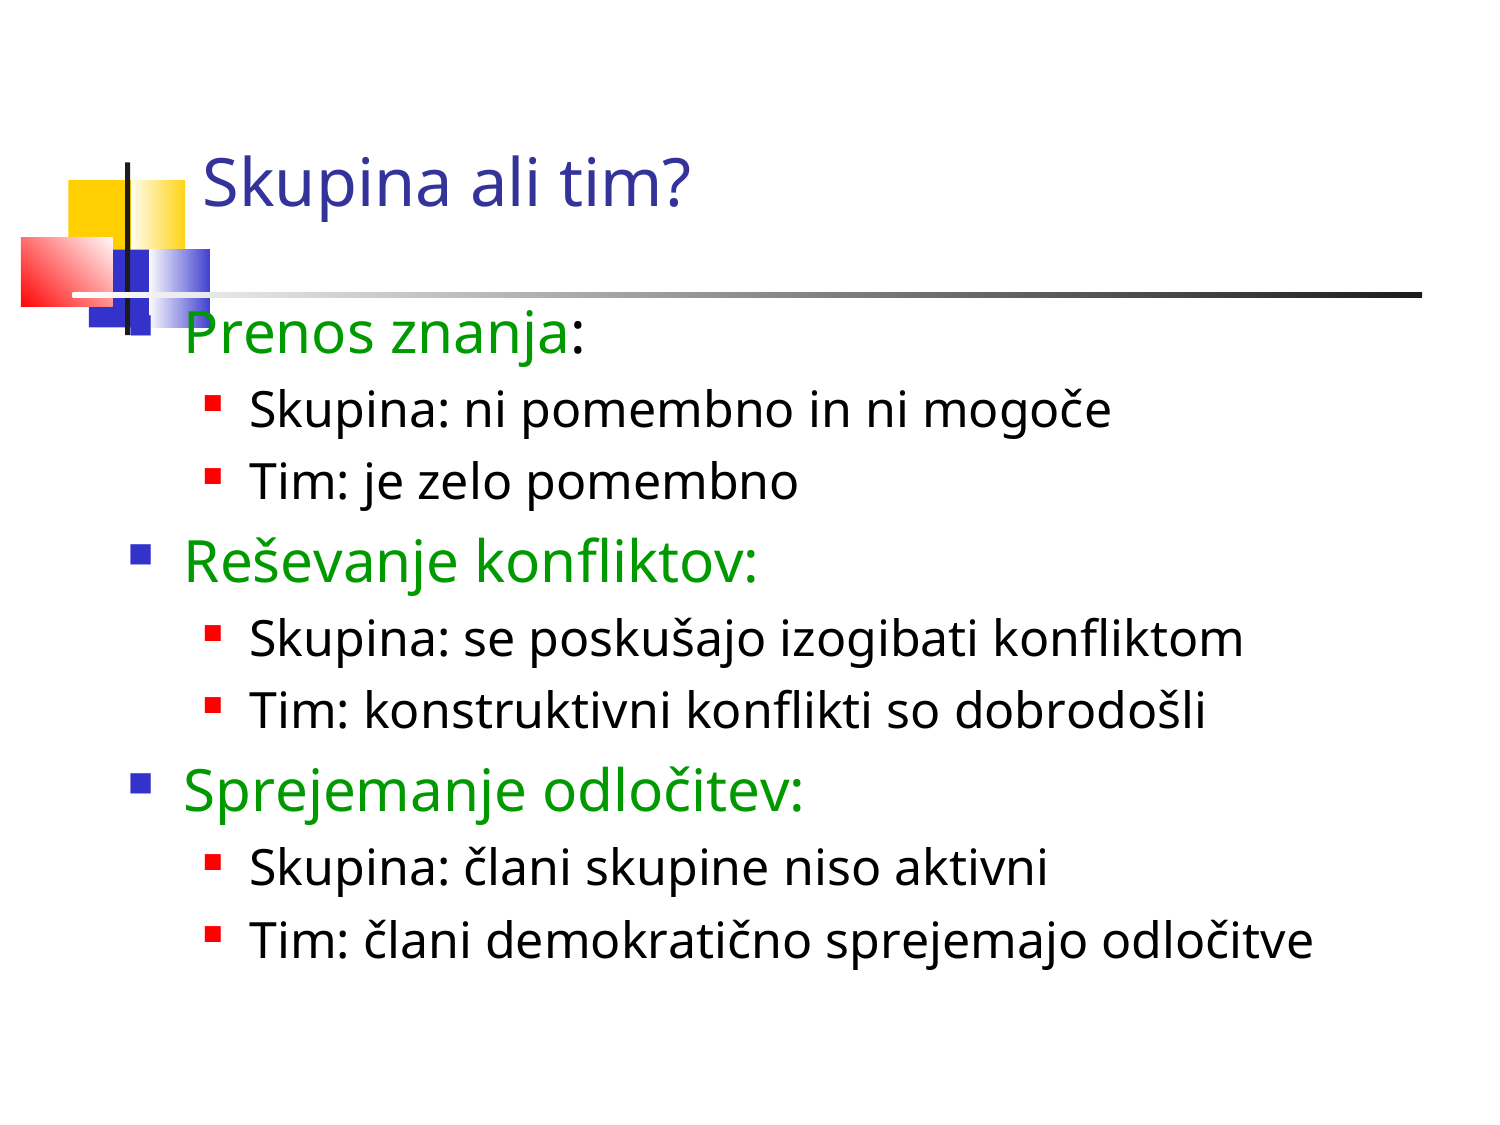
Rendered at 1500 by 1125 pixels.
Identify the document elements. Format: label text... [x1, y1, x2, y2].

title Skupina ali tim? [187, 132, 1466, 228]
list Prenos znanja: Skupina: ni pomembno in ni mogoče Tim: je zelo pomembno Reševanje konfliktov: Skupina: se poskušajo izogibati konfliktom Tim: konstruktivni konflikti so dobrodošli Sprejemanje odločitev: Skupina: člani skupine niso aktivni Tim: člani demokratično sprejemajo odločitve [112, 287, 1388, 1000]
